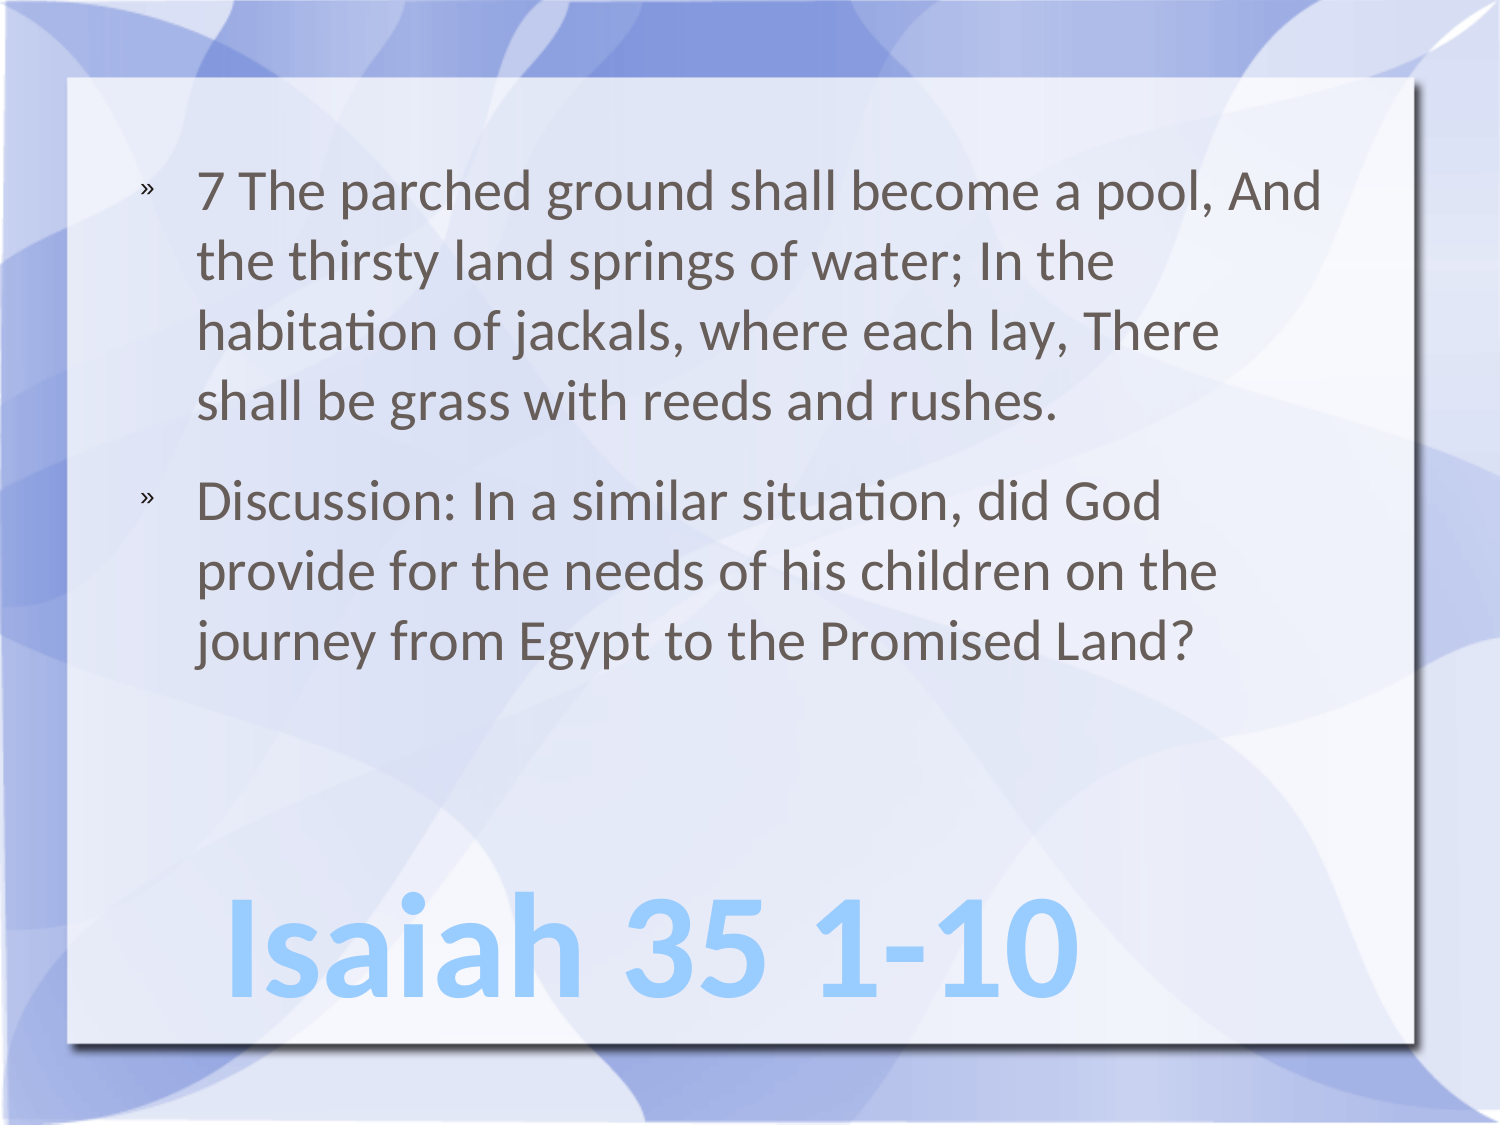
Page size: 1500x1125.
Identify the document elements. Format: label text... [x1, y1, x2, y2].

list 7 The parched ground shall become a pool, And the thirsty land springs of water; In the habitation of jackals, where each lay, There shall be grass with reeds and rushes. Discussion: In a similar situation, did God provide for the needs of his children on the journey from Egypt to the Promised Land? [125, 145, 1351, 871]
title Isaiah 35 1-10 [207, 840, 1396, 1028]
picture [0, 0, 1500, 1125]
